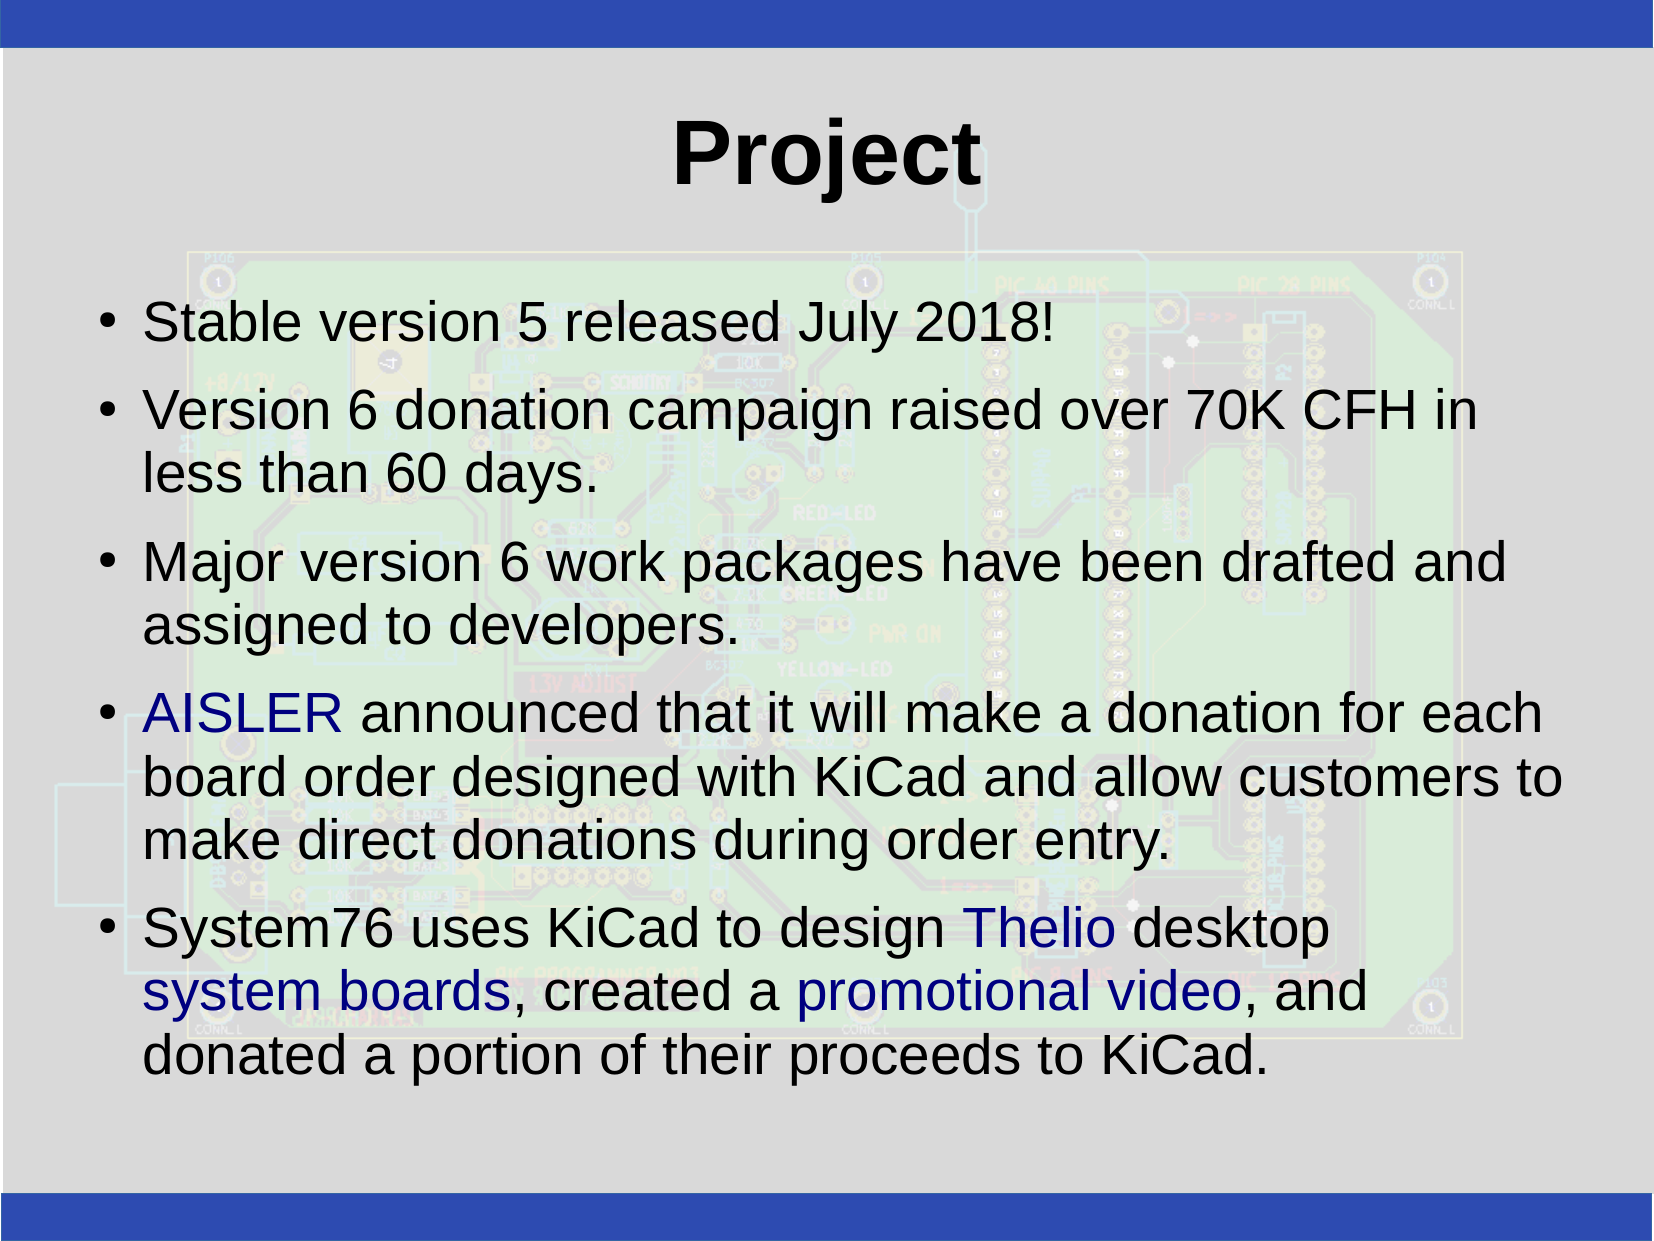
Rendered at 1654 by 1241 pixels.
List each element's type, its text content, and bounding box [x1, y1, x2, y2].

text_box [1, 1193, 1652, 1241]
text_box [0, 0, 1653, 48]
title Project [82, 49, 1571, 257]
list Stable version 5 released July 2018! Version 6 donation campaign raised over 70K CFH in less than 60 days. Major version 6 work packages have been drafted and assigned to developers. AISLER announced that it will make a donation for each board order designed with KiCad and allow customers to make direct donations during order entry. System76 uses KiCad to design Thelio desktop system boards, created a promotional video, and donated a portion of their proceeds to KiCad. [82, 290, 1571, 1096]
picture [3, 47, 1654, 1194]
